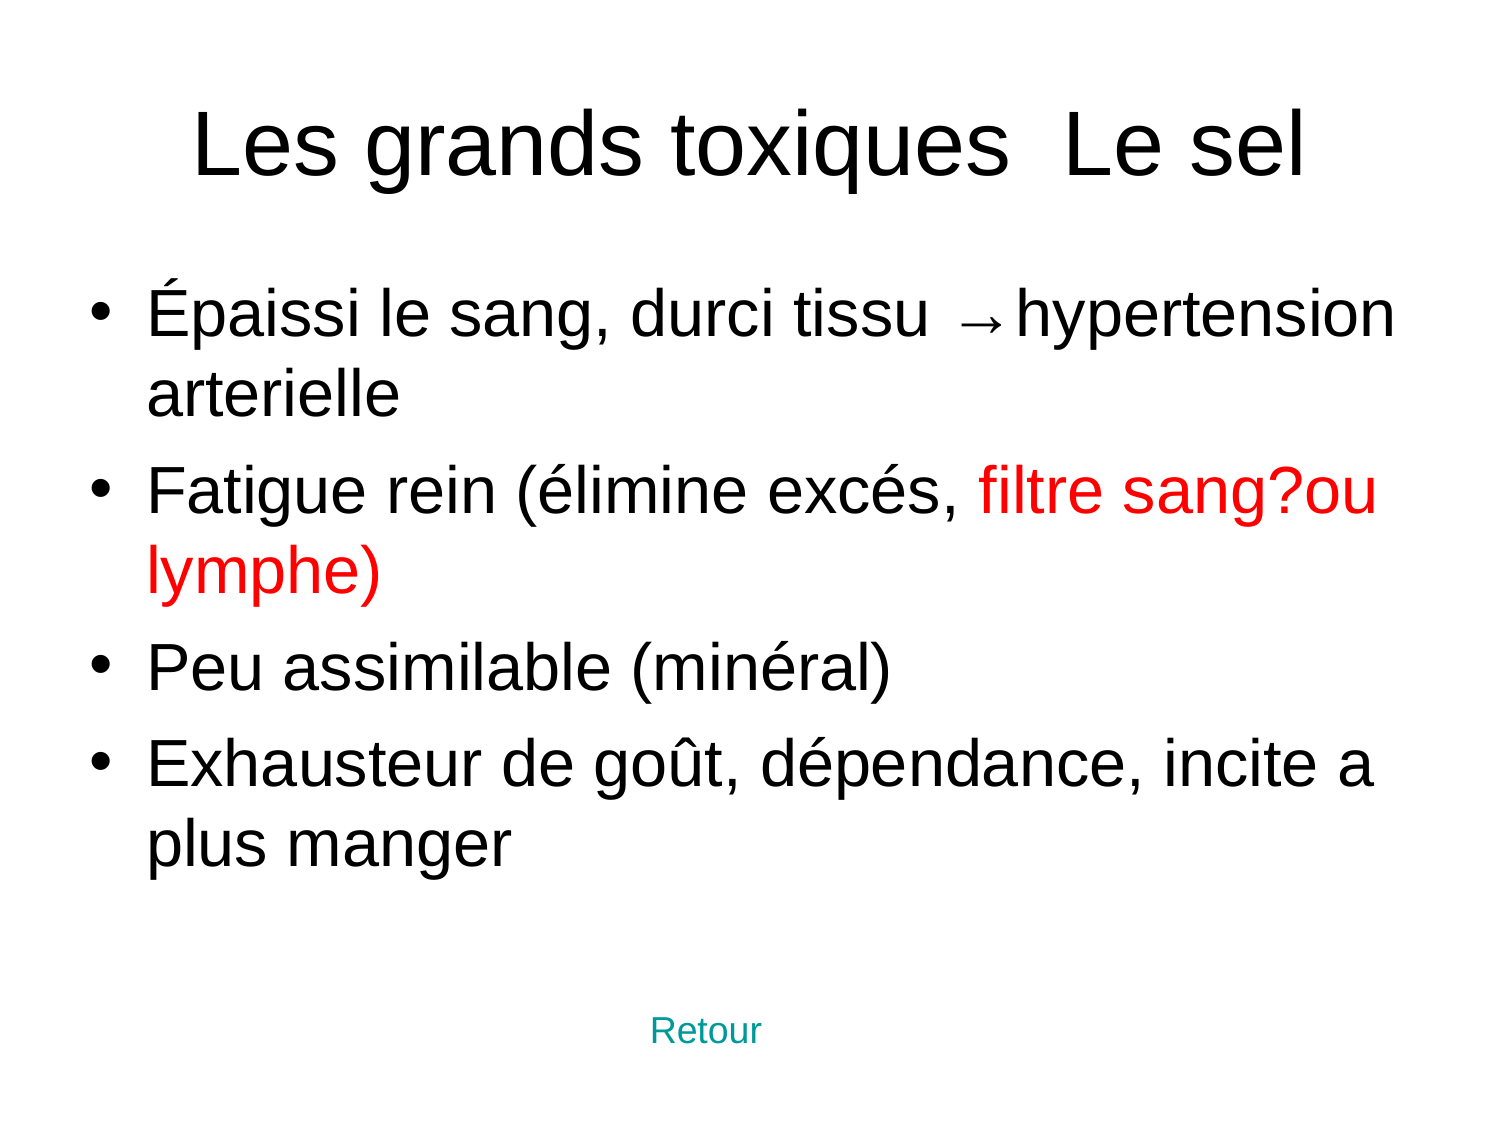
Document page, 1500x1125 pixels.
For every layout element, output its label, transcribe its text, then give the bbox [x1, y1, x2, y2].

list Épaissi le sang, durci tissu →hypertension arterielle Fatigue rein (élimine excés, filtre sang?ou lymphe) Peu assimilable (minéral) Exhausteur de goût, dépendance, incite a plus manger [75, 262, 1426, 1005]
title Les grands toxiques Le sel [75, 45, 1426, 233]
text_box Retour [635, 998, 788, 1059]
